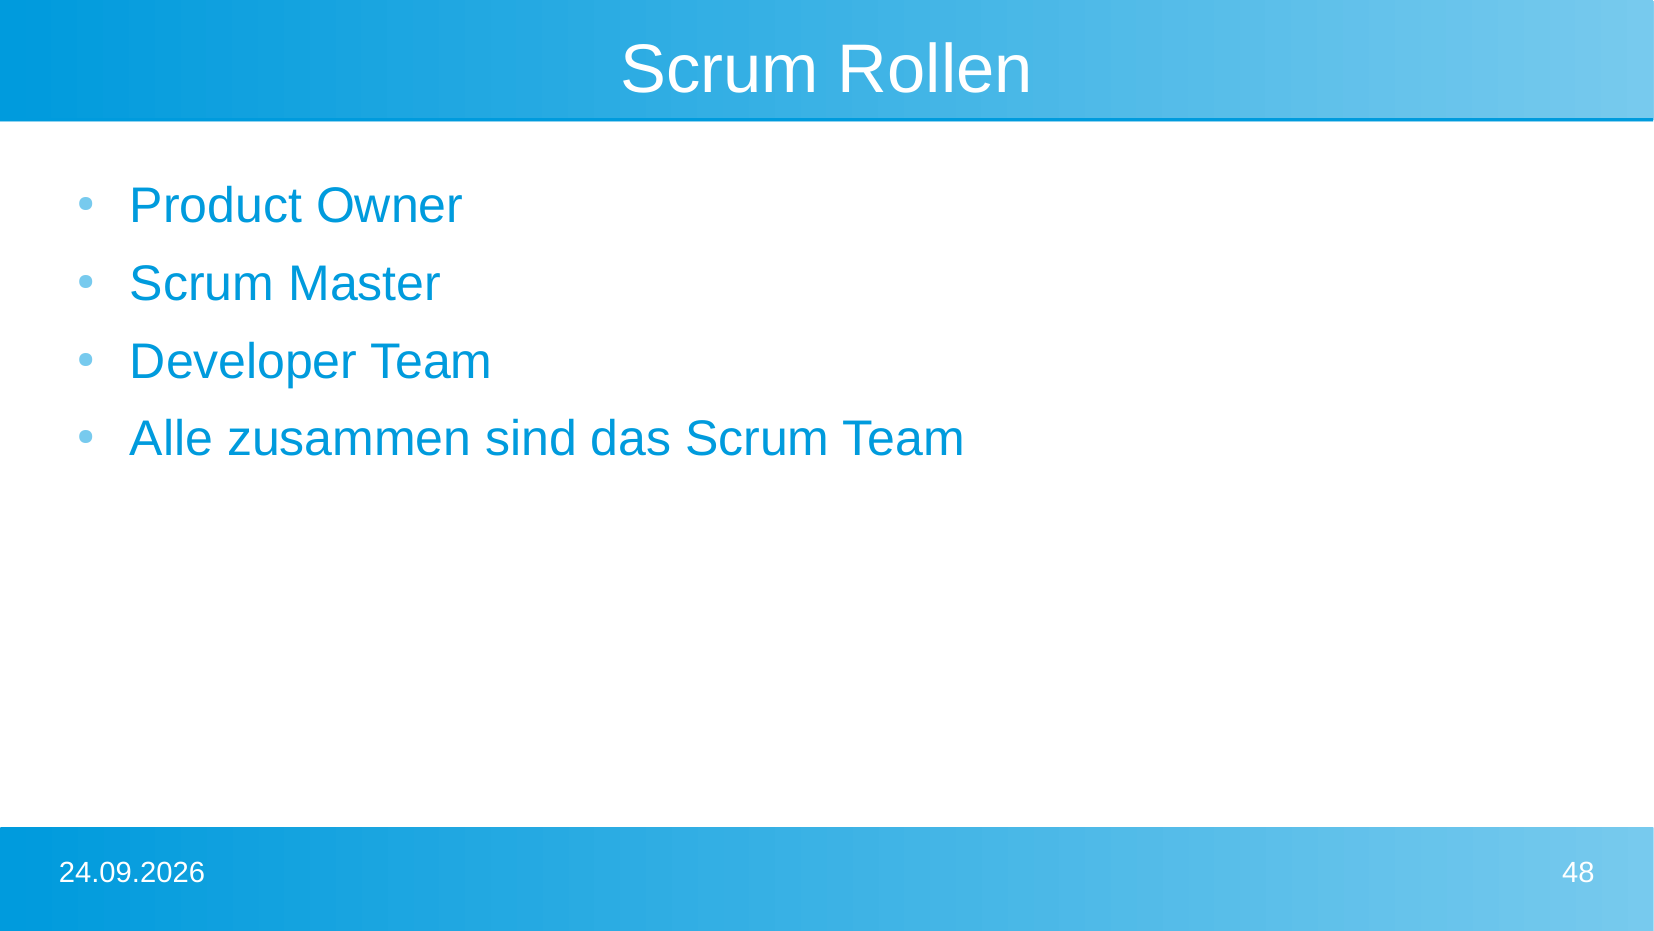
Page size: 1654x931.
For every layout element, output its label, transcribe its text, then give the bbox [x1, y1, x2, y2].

title Scrum Rollen [59, 29, 1595, 108]
list Product Owner Scrum Master Developer Team Alle zusammen sind das Scrum Team [59, 177, 1595, 768]
